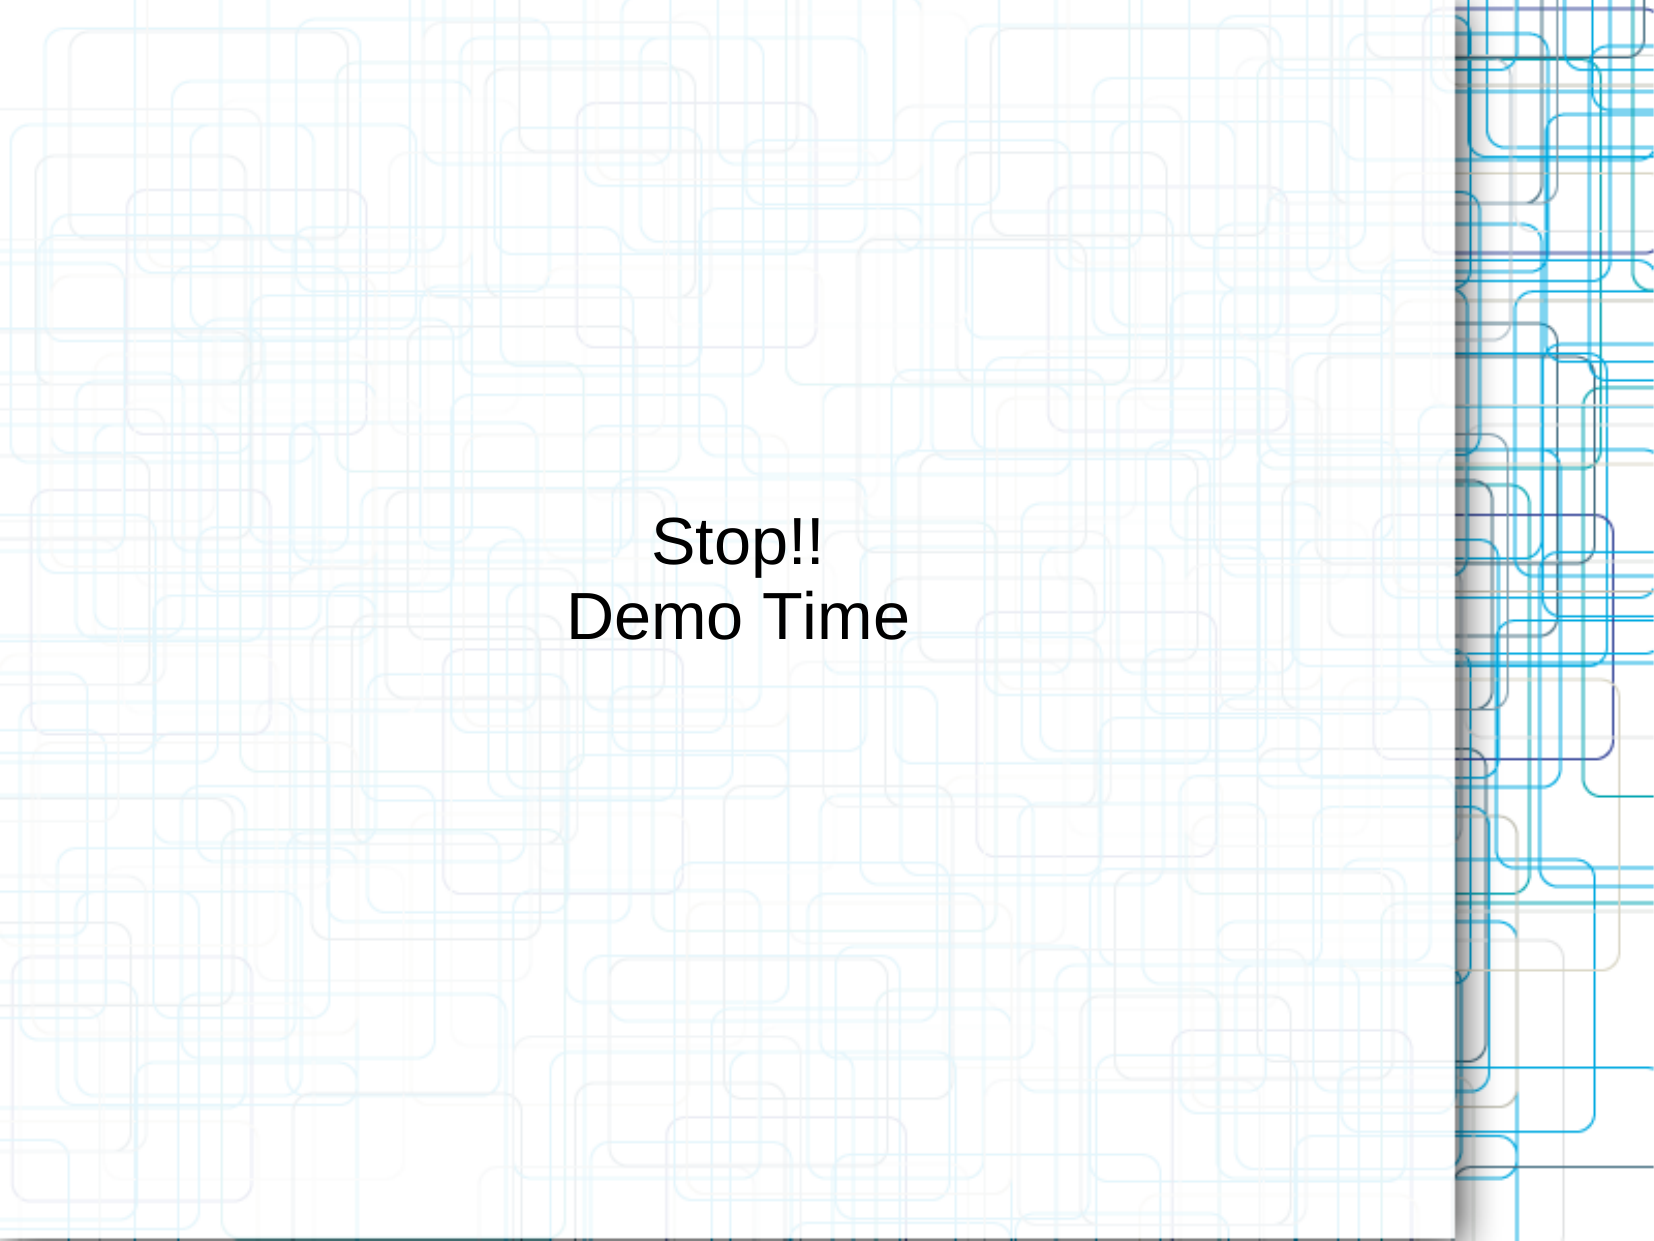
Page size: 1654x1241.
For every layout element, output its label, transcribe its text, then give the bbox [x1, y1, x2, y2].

picture [0, 0, 1654, 1241]
subtitle Stop!! Demo Time [59, 49, 1418, 1109]
